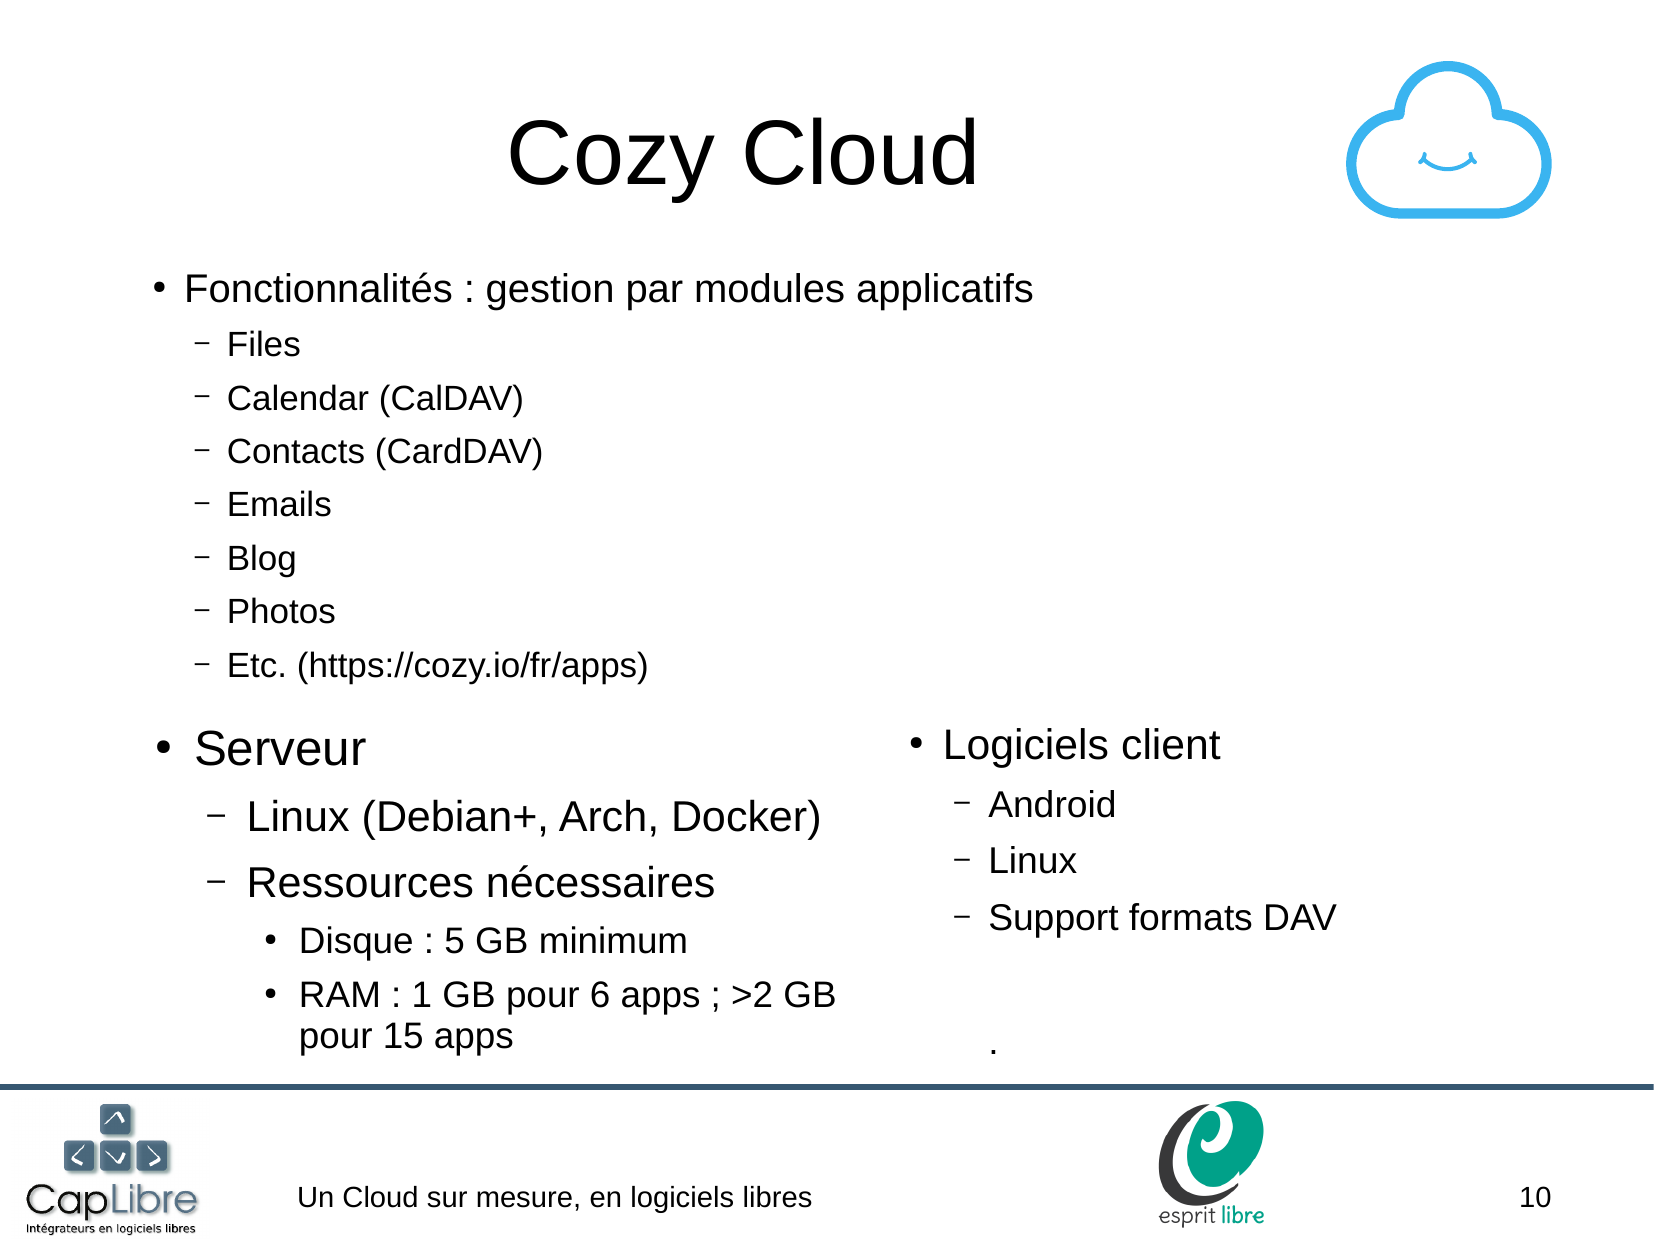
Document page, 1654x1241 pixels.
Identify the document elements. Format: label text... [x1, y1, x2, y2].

picture [1145, 1098, 1276, 1229]
list Logiciels client Android Linux Support formats DAV . [897, 720, 1583, 1063]
list Fonctionnalités : gestion par modules applicatifs Files Calendar (CalDAV) Contacts (CardDAV) Emails Blog Photos Etc. (https://cozy.io/fr/apps) [141, 265, 1571, 686]
list Serveur Linux (Debian+, Arch, Docker) Ressources nécessaires Disque : 5 GB minimum RAM : 1 GB pour 6 apps ; >2 GB pour 15 apps [141, 720, 863, 1063]
title Cozy Cloud [0, 49, 1489, 257]
picture [11, 1098, 210, 1239]
picture [1344, 39, 1554, 249]
